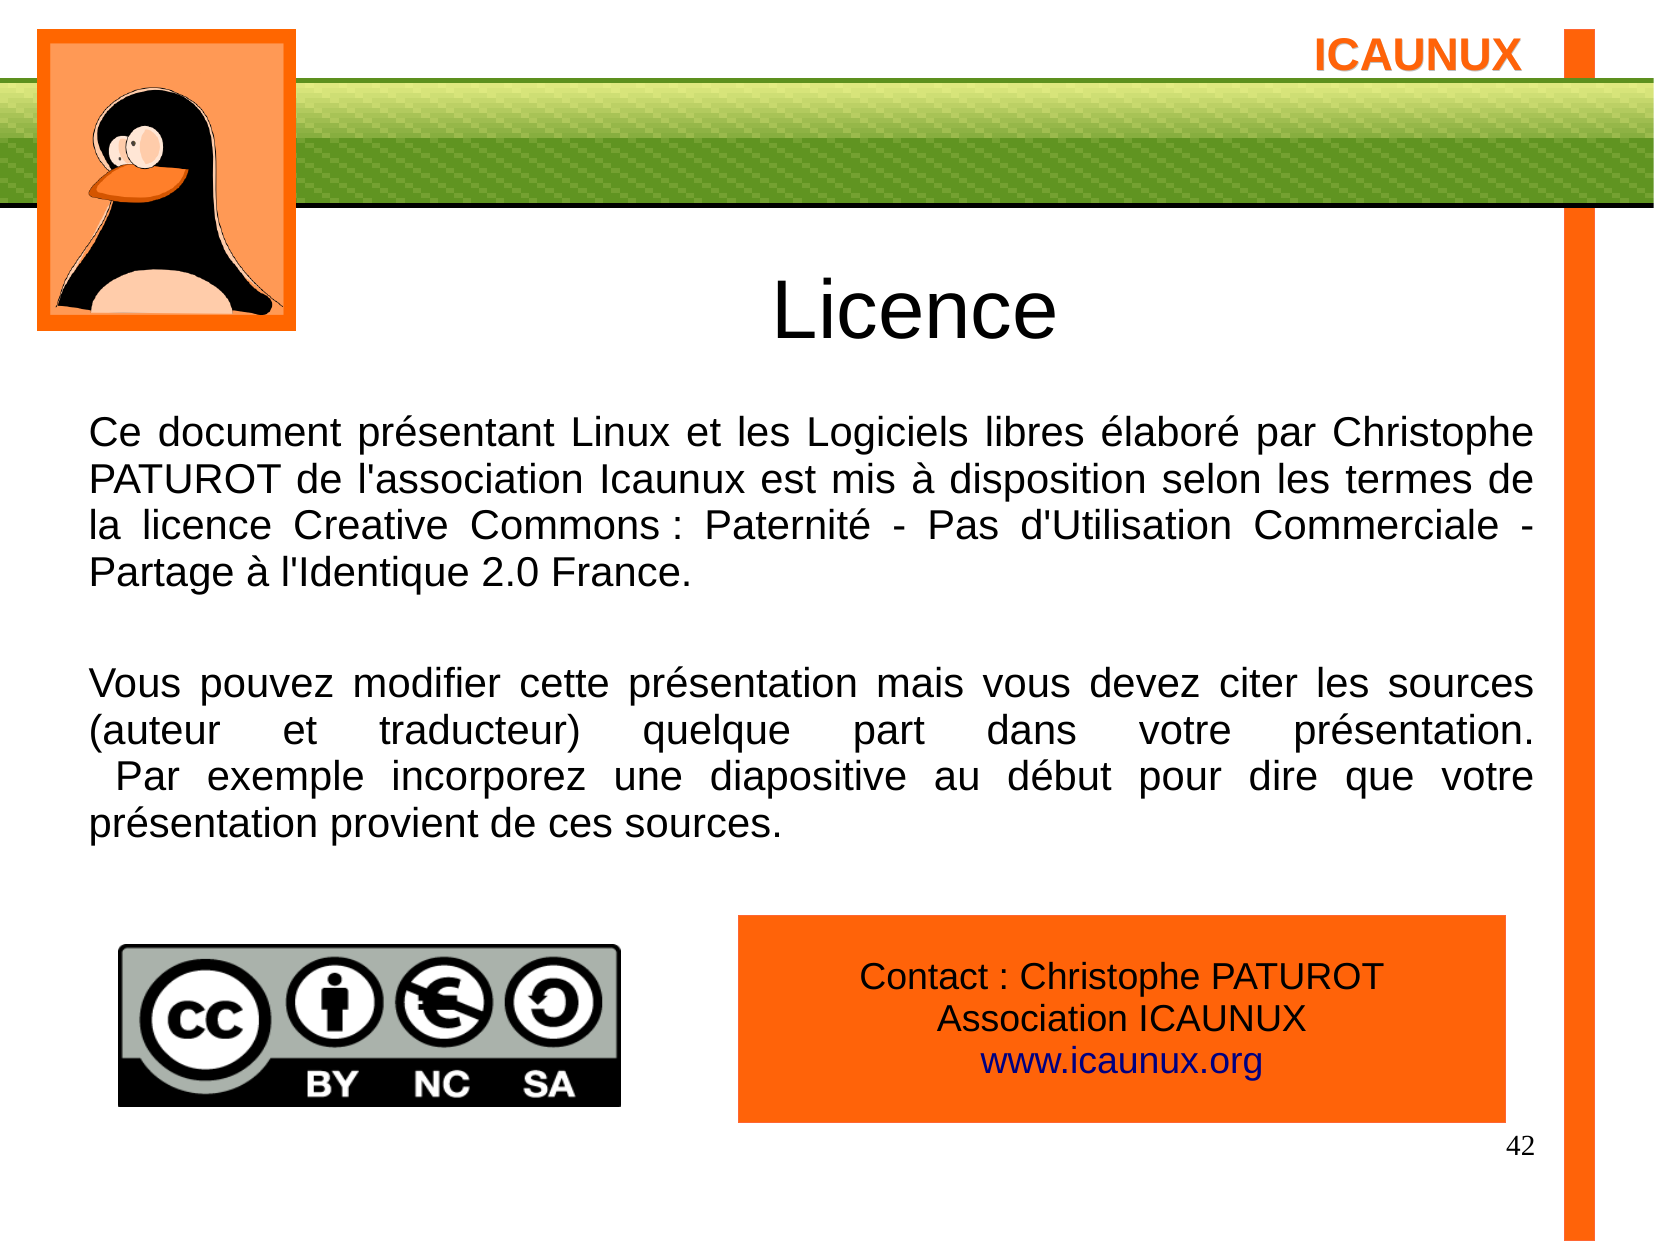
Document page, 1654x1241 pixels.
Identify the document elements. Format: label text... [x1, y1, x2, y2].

picture [118, 944, 621, 1107]
title Vous pouvez modifier cette présentation mais vous devez citer les sources (auteur et traducteur) quelque part dans votre présentation. Par exemple incorporez une diapositive au début pour dire que votre présentation provient de ces sources. [88, 650, 1536, 886]
text_box Contact : Christophe PATUROT Association ICAUNUX www.icaunux.org [738, 915, 1506, 1123]
title Licence [324, 235, 1506, 384]
picture [0, 29, 1654, 331]
title Ce document présentant Linux et les Logiciels libres élaboré par Christophe PATUROT de l'association Icaunux est mis à disposition selon les termes de la licence Creative Commons : Paternité - Pas d'Utilisation Commerciale - Partage à l'Identique 2.0 France. [88, 354, 1536, 650]
